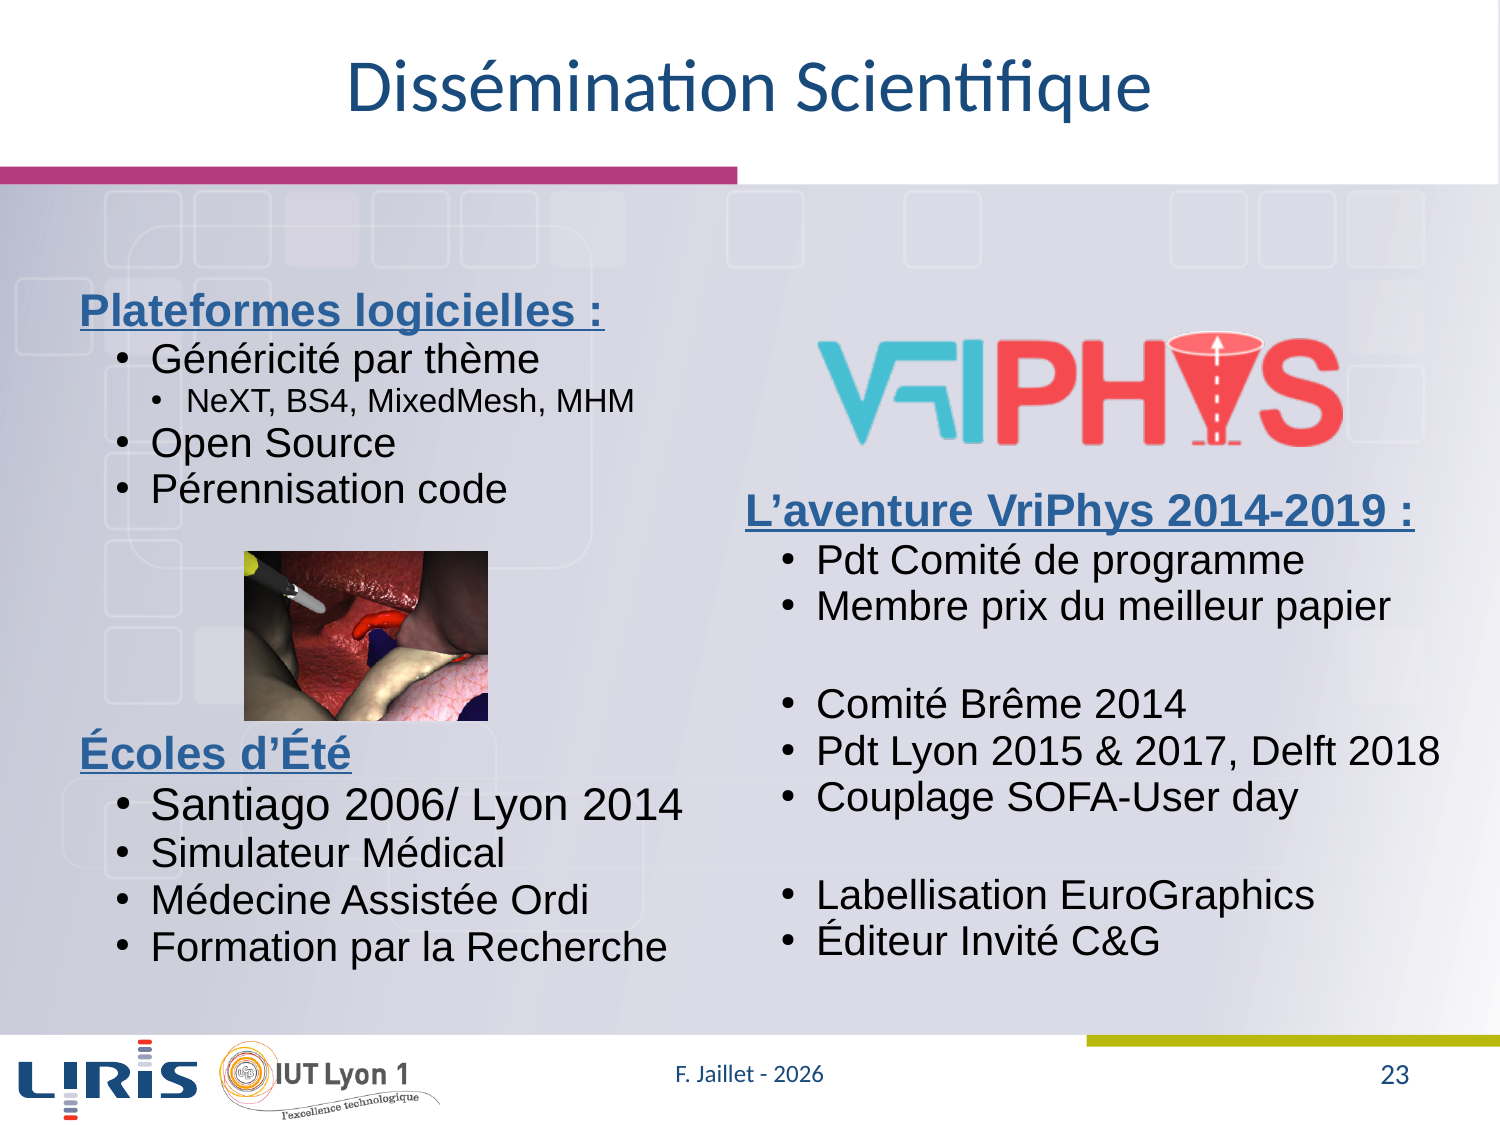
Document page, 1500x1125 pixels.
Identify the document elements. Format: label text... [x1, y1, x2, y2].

footer F. Jaillet - 2026 [430, 1042, 1070, 1103]
text_box Plateformes logicielles : Généricité par thème NeXT, BS4, MixedMesh, MHM Open Source Pérennisation code [64, 277, 699, 684]
title Dissémination Scientifique [75, 45, 1425, 138]
text_box Écoles d’Été Santiago 2006/ Lyon 2014 Simulateur Médical Médecine Assistée Ordi Formation par la Recherche [64, 720, 745, 1043]
text_box L’aventure VriPhys 2014-2019 : Pdt Comité de programme Membre prix du meilleur papier Comité Brême 2014 Pdt Lyon 2015 & 2017, Delft 2018 Couplage SOFA-User day Labellisation EuroGraphics Éditeur Invité C&G [730, 477, 1482, 1019]
picture [211, 1043, 448, 1125]
picture [0, 0, 1500, 1034]
slide_number <numéro> [1230, 1042, 1425, 1103]
